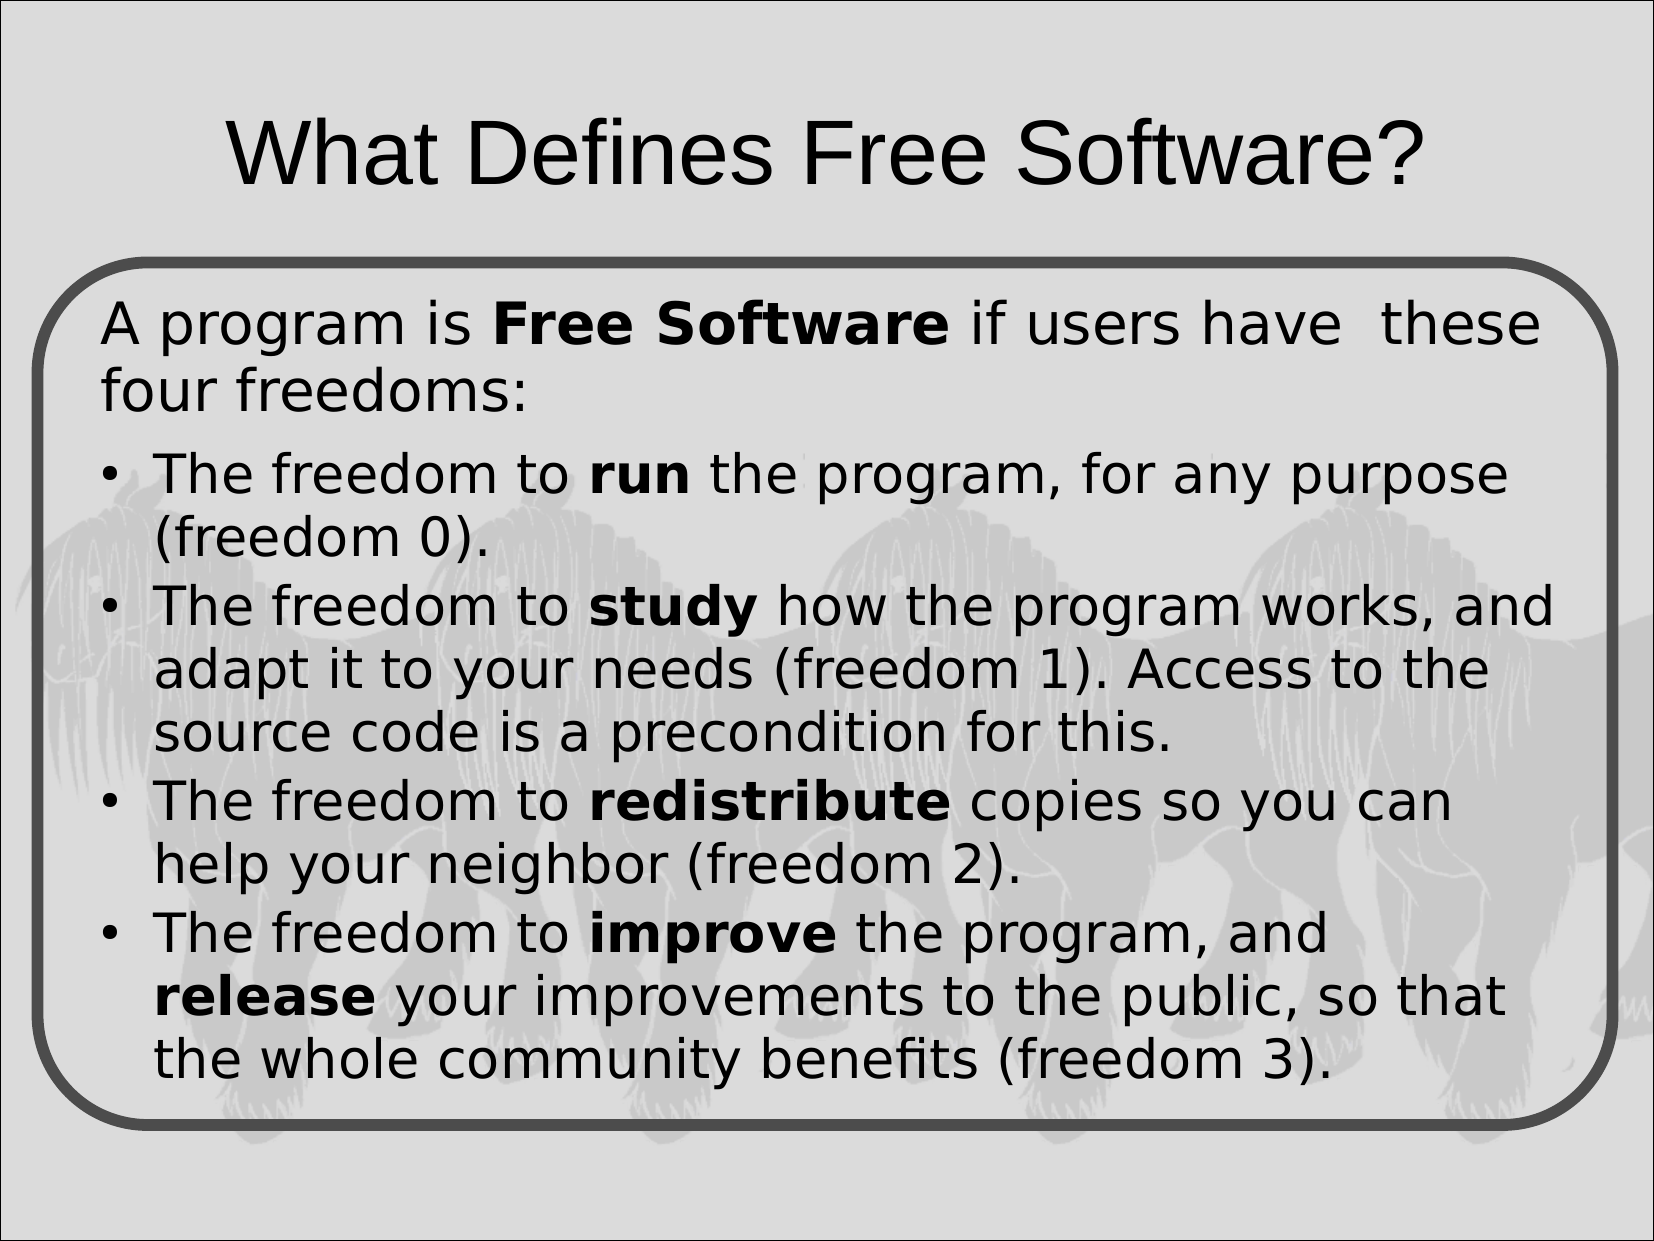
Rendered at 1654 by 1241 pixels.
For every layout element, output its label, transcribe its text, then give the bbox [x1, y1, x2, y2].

list A program is Free Software if users have these four freedoms: The freedom to run the program, for any purpose (freedom 0). The freedom to study how the program works, and adapt it to your needs (freedom 1). Access to the source code is a precondition for this. The freedom to redistribute copies so you can help your neighbor (freedom 2). The freedom to improve the program, and release your improvements to the public, so that the whole community benefits (freedom 3). [82, 290, 1571, 1094]
title What Defines Free Software? [82, 49, 1571, 257]
